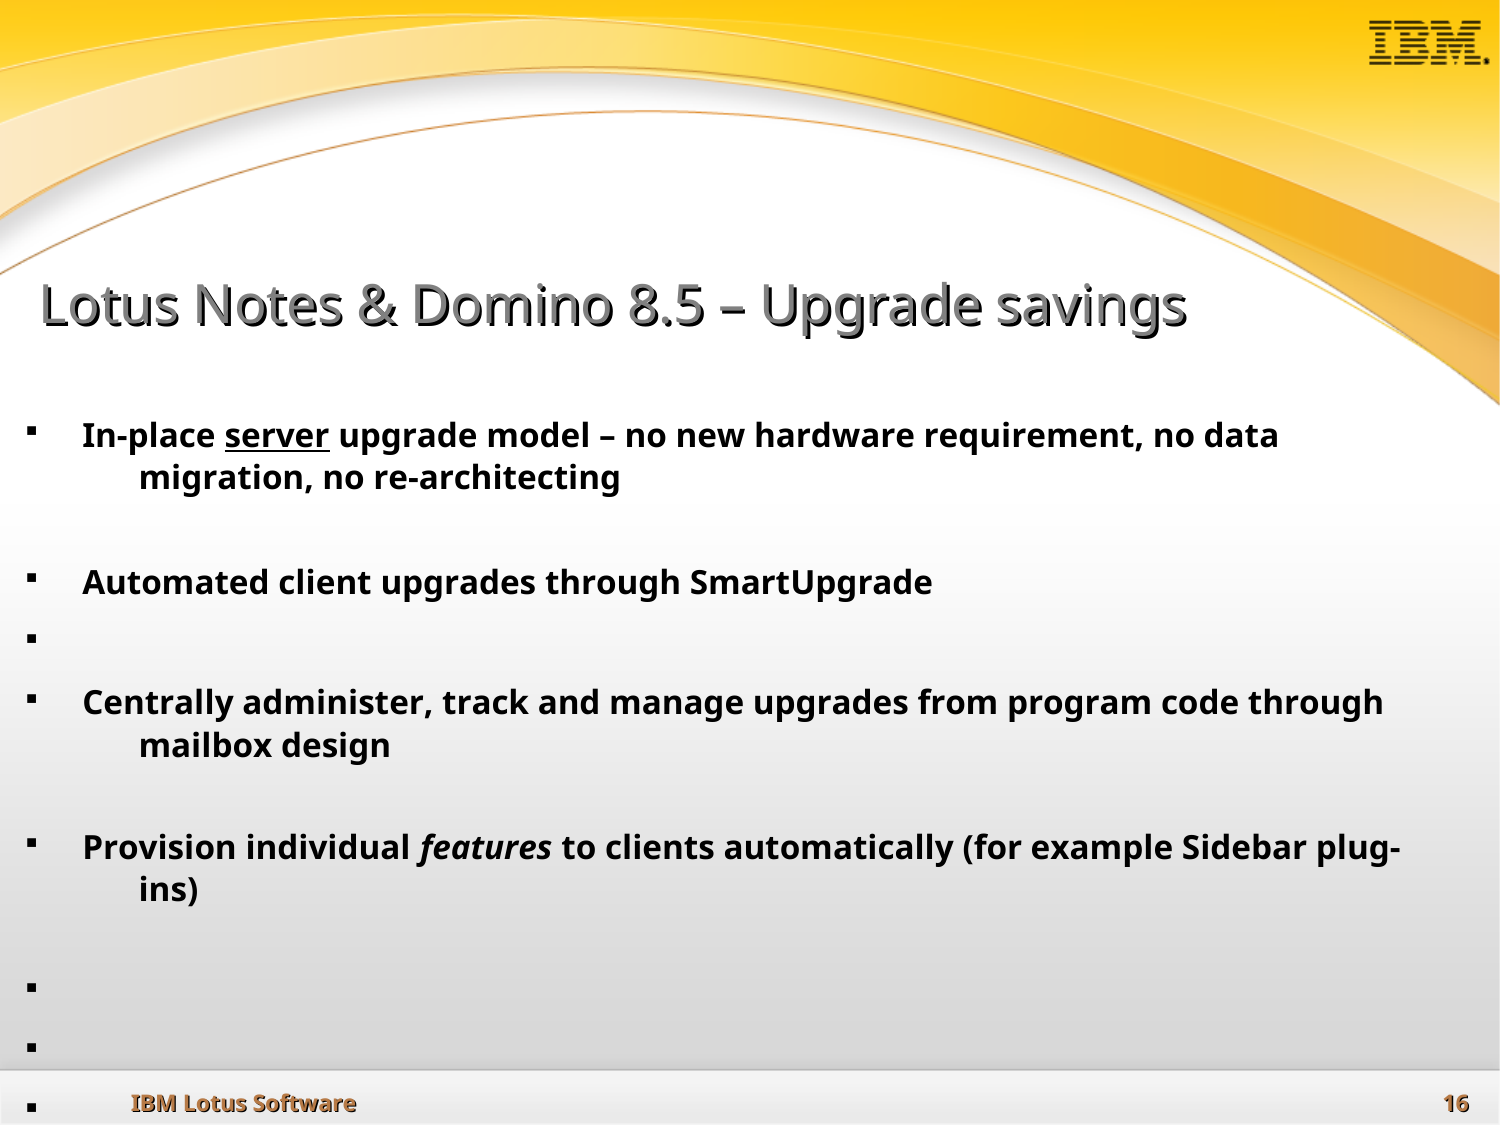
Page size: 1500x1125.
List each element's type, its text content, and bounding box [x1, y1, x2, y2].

footer IBM Lotus Software [115, 1079, 679, 1125]
list In-place server upgrade model – no new hardware requirement, no data migration, no re-architecting Automated client upgrades through SmartUpgrade Centrally administer, track and manage upgrades from program code through mailbox design Provision individual features to clients automatically (for example Sidebar plug-ins) [26, 413, 1451, 1125]
title Lotus Notes & Domino 8.5 – Upgrade savings [23, 260, 1463, 342]
picture [0, 0, 1500, 1125]
